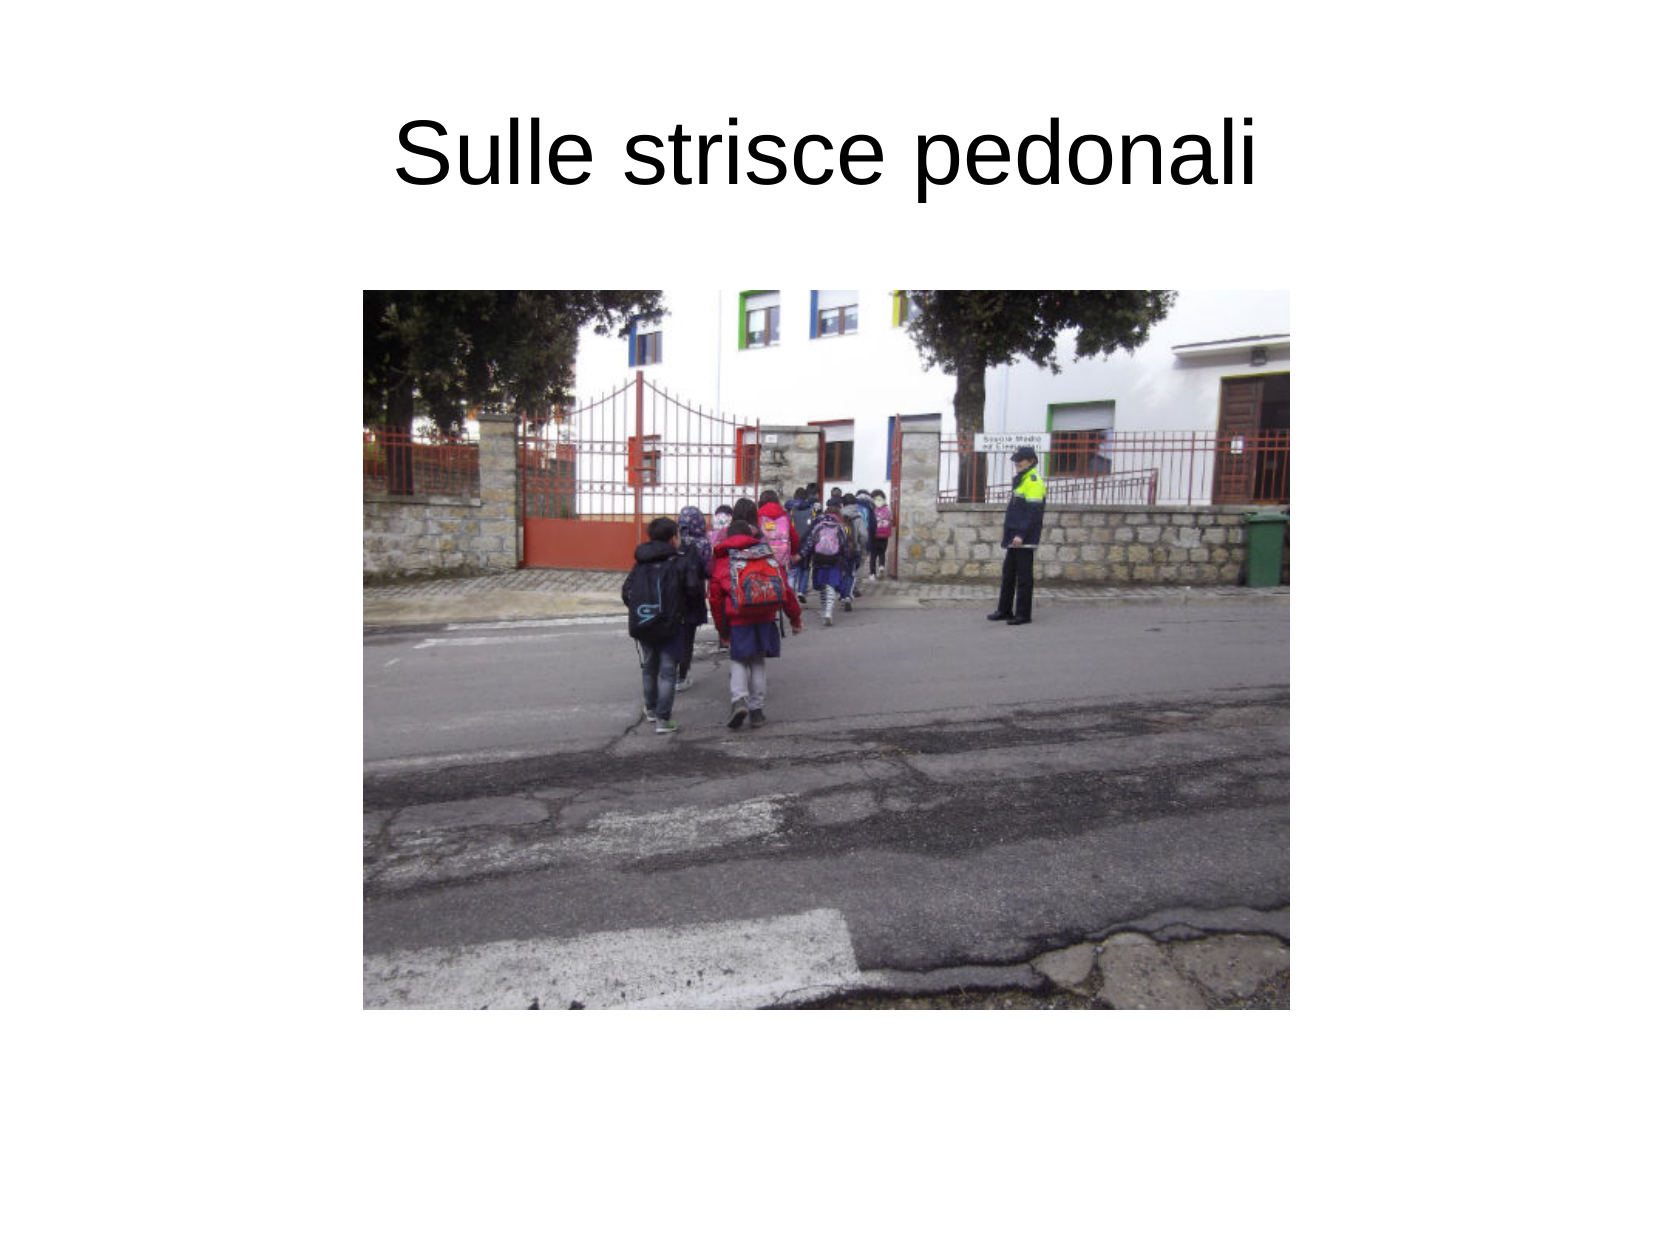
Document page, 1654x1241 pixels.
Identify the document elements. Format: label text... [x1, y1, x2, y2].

title Sulle strisce pedonali [82, 49, 1571, 257]
picture [363, 290, 1290, 1010]
